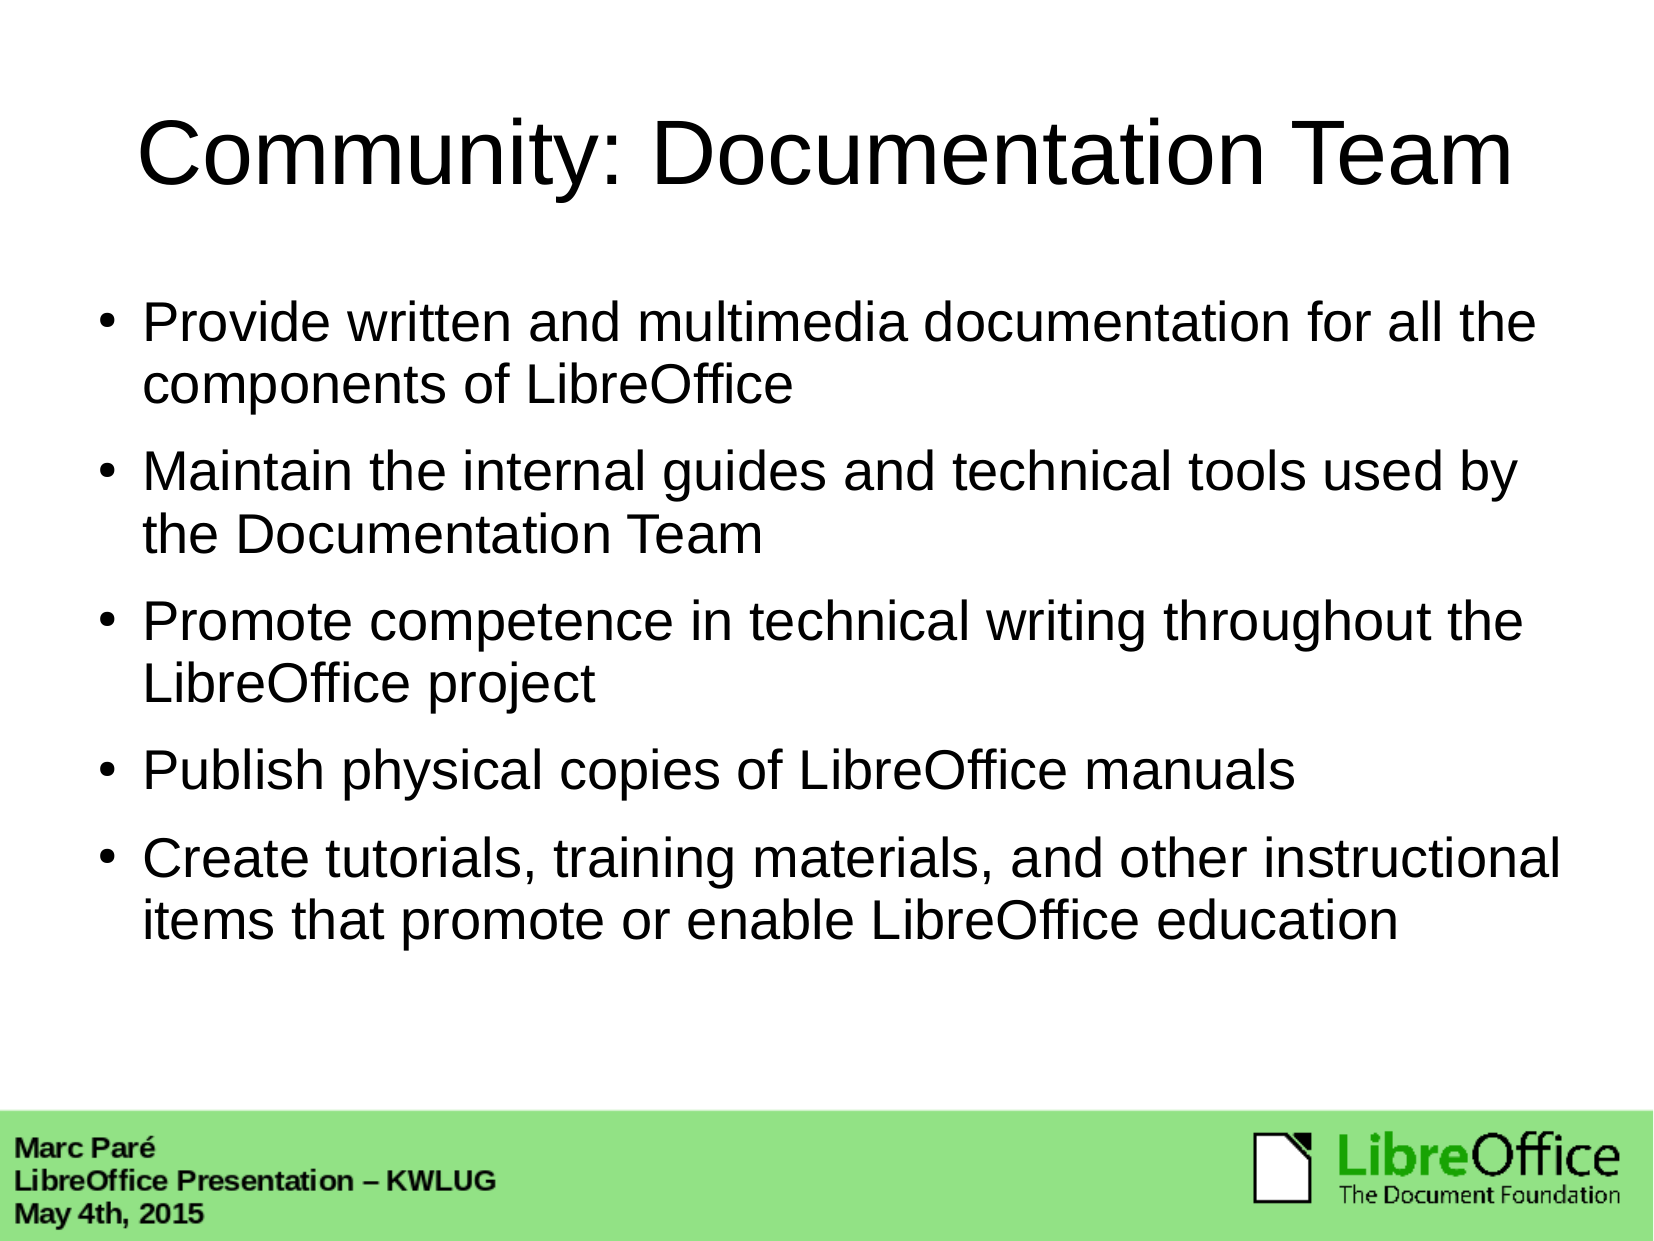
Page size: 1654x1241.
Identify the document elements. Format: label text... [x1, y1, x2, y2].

list Provide written and multimedia documentation for all the components of LibreOffice Maintain the internal guides and technical tools used by the Documentation Team Promote competence in technical writing throughout the LibreOffice project Publish physical copies of LibreOffice manuals Create tutorials, training materials, and other instructional items that promote or enable LibreOffice education [82, 290, 1571, 1010]
title Community: Documentation Team [82, 49, 1571, 257]
picture [0, 0, 1654, 1241]
